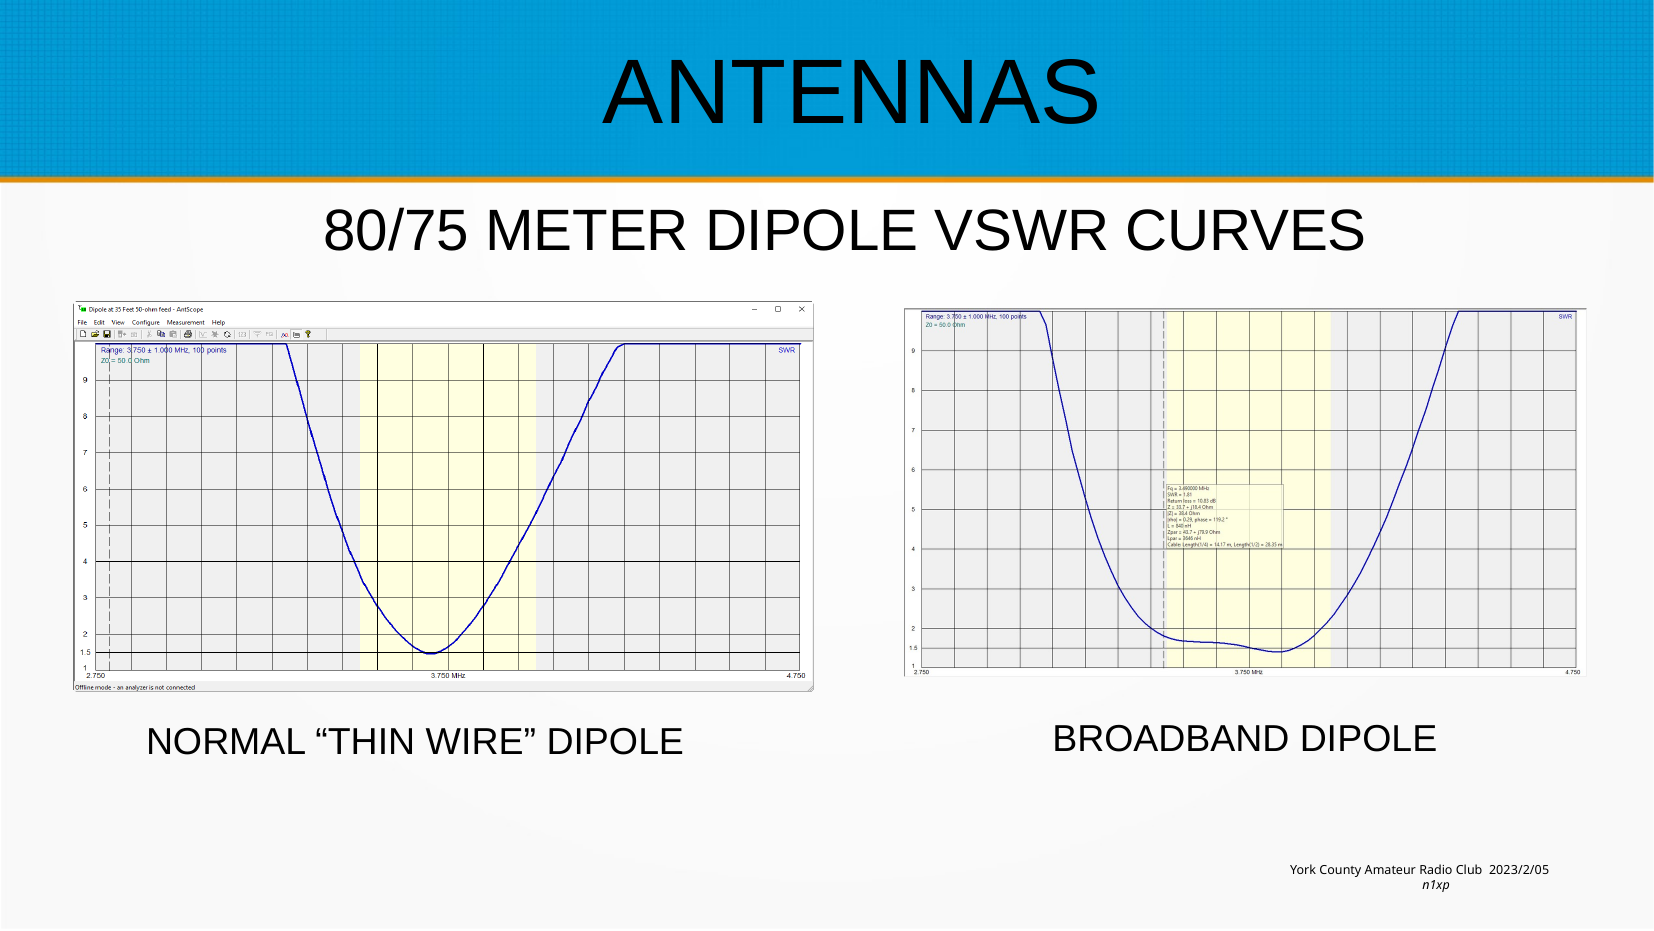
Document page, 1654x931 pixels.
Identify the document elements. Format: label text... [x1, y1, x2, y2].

text_box 80/75 METER DIPOLE VSWR CURVES [299, 190, 1391, 336]
text_box York County Amateur Radio Club 2023/2/05 n1xp [1284, 856, 1588, 897]
picture [0, 175, 1654, 931]
text_box ANTENNAS [230, 33, 1475, 151]
text_box BROADBAND DIPOLE [952, 710, 1538, 768]
text_box NORMAL “THIN WIRE” DIPOLE [131, 712, 717, 770]
